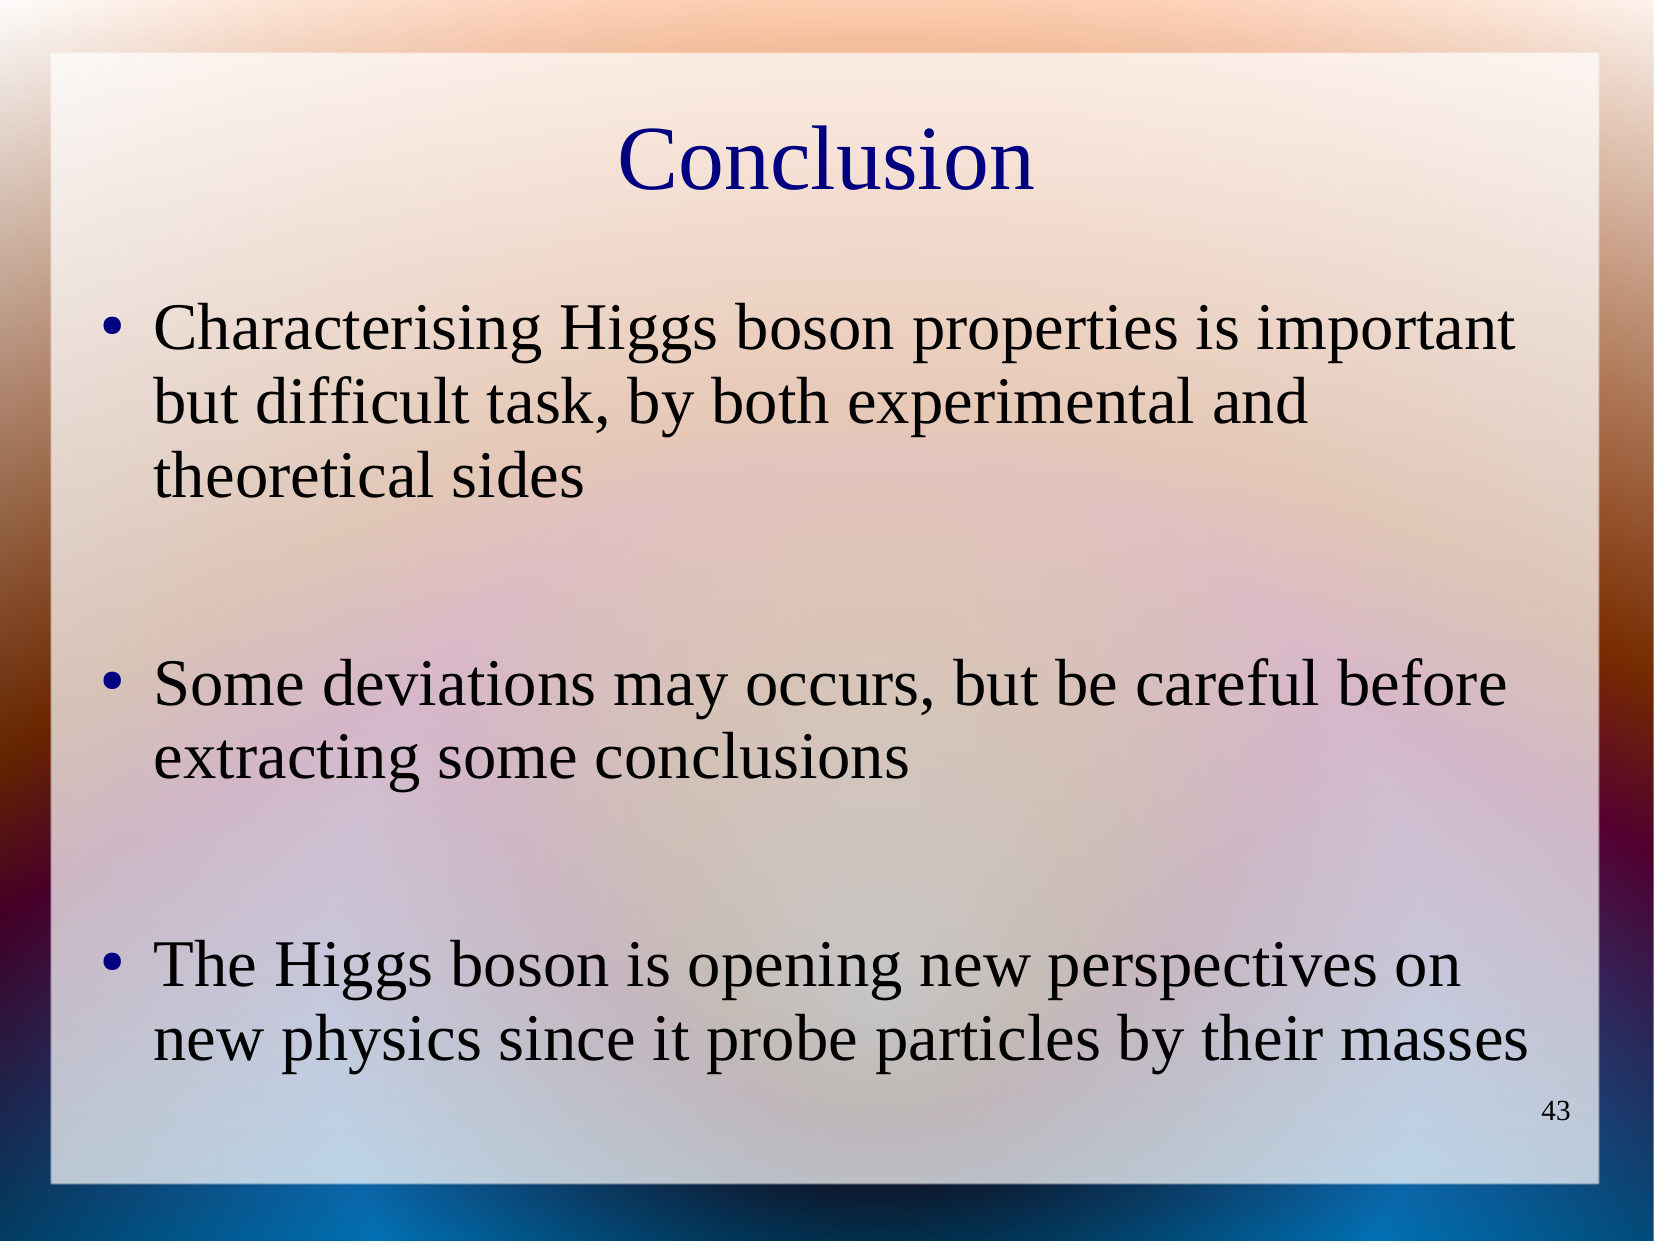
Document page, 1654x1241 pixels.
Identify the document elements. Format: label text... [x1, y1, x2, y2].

list Characterising Higgs boson properties is important but difficult task, by both experimental and theoretical sides Some deviations may occurs, but be careful before extracting some conclusions The Higgs boson is opening new perspectives on new physics since it probe particles by their masses [82, 290, 1571, 1075]
picture [0, 0, 1654, 1241]
title Conclusion [82, 55, 1571, 263]
